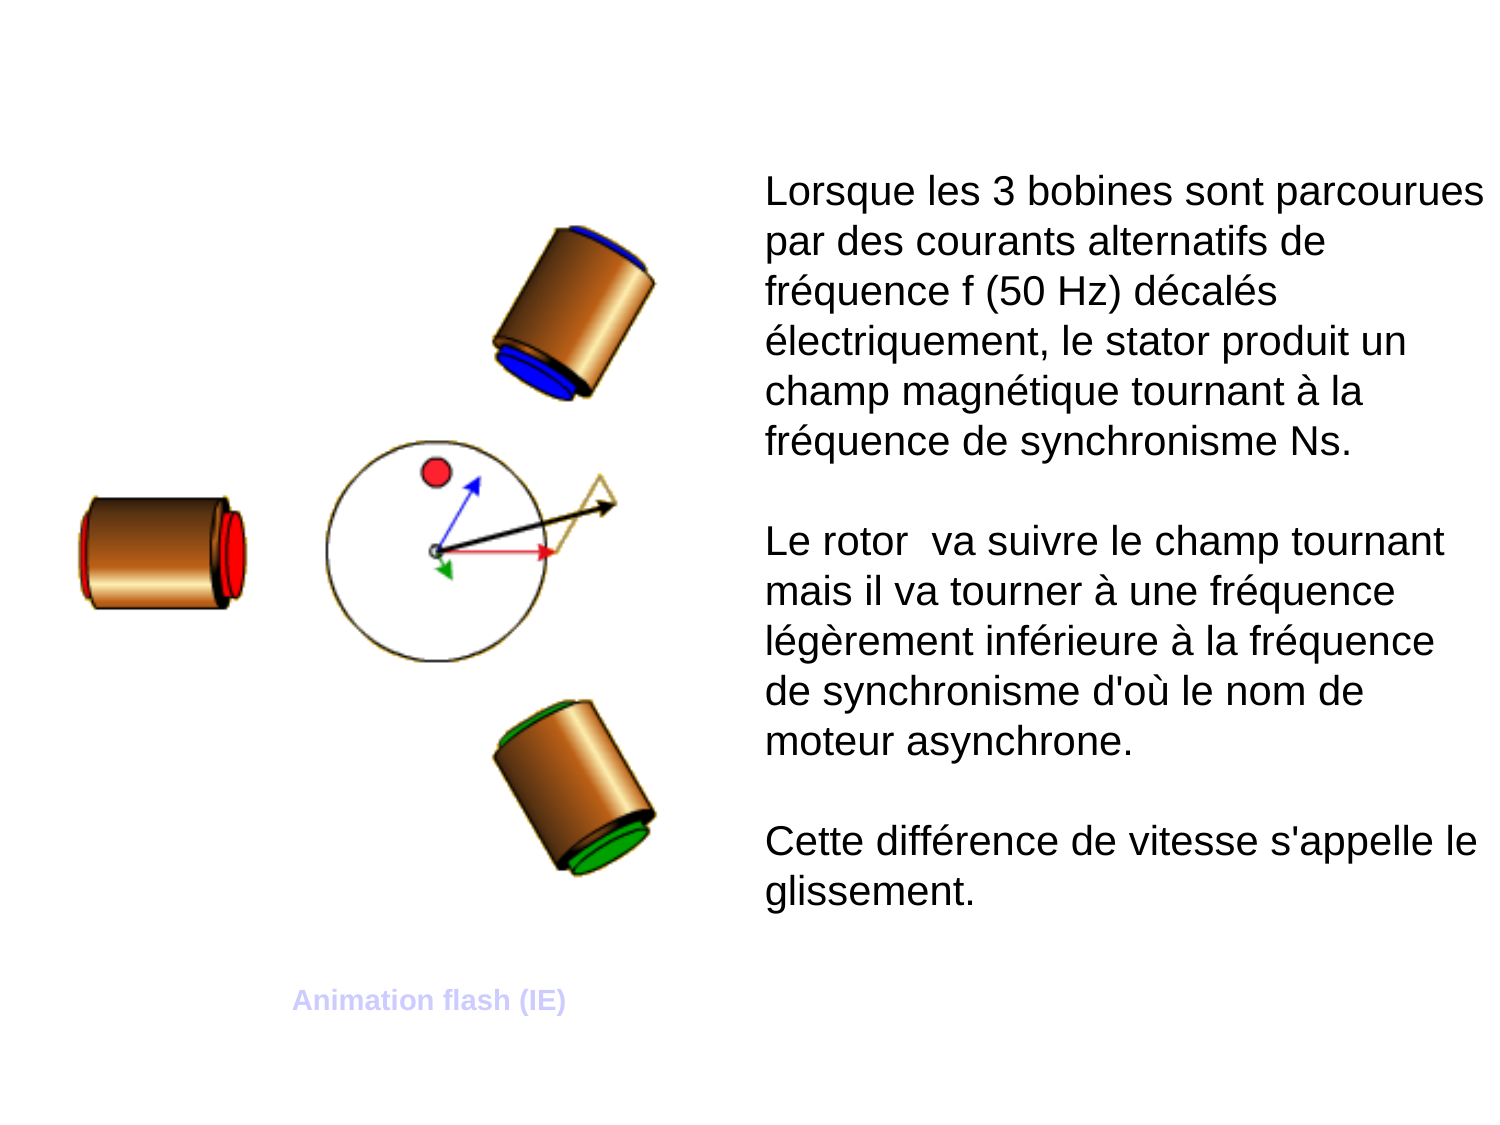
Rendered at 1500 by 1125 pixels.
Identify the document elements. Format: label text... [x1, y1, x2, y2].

text_box Lorsque les 3 bobines sont parcourues par des courants alternatifs de fréquence f (50 Hz) décalés électriquement, le stator produit un champ magnétique tournant à la fréquence de synchronisme Ns. Le rotor va suivre le champ tournant mais il va tourner à une fréquence légèrement inférieure à la fréquence de synchronisme d'où le nom de moteur asynchrone. Cette différence de vitesse s'appelle le glissement. [750, 156, 1500, 922]
text_box Animation flash (IE) [277, 973, 582, 1025]
picture [0, 178, 723, 904]
